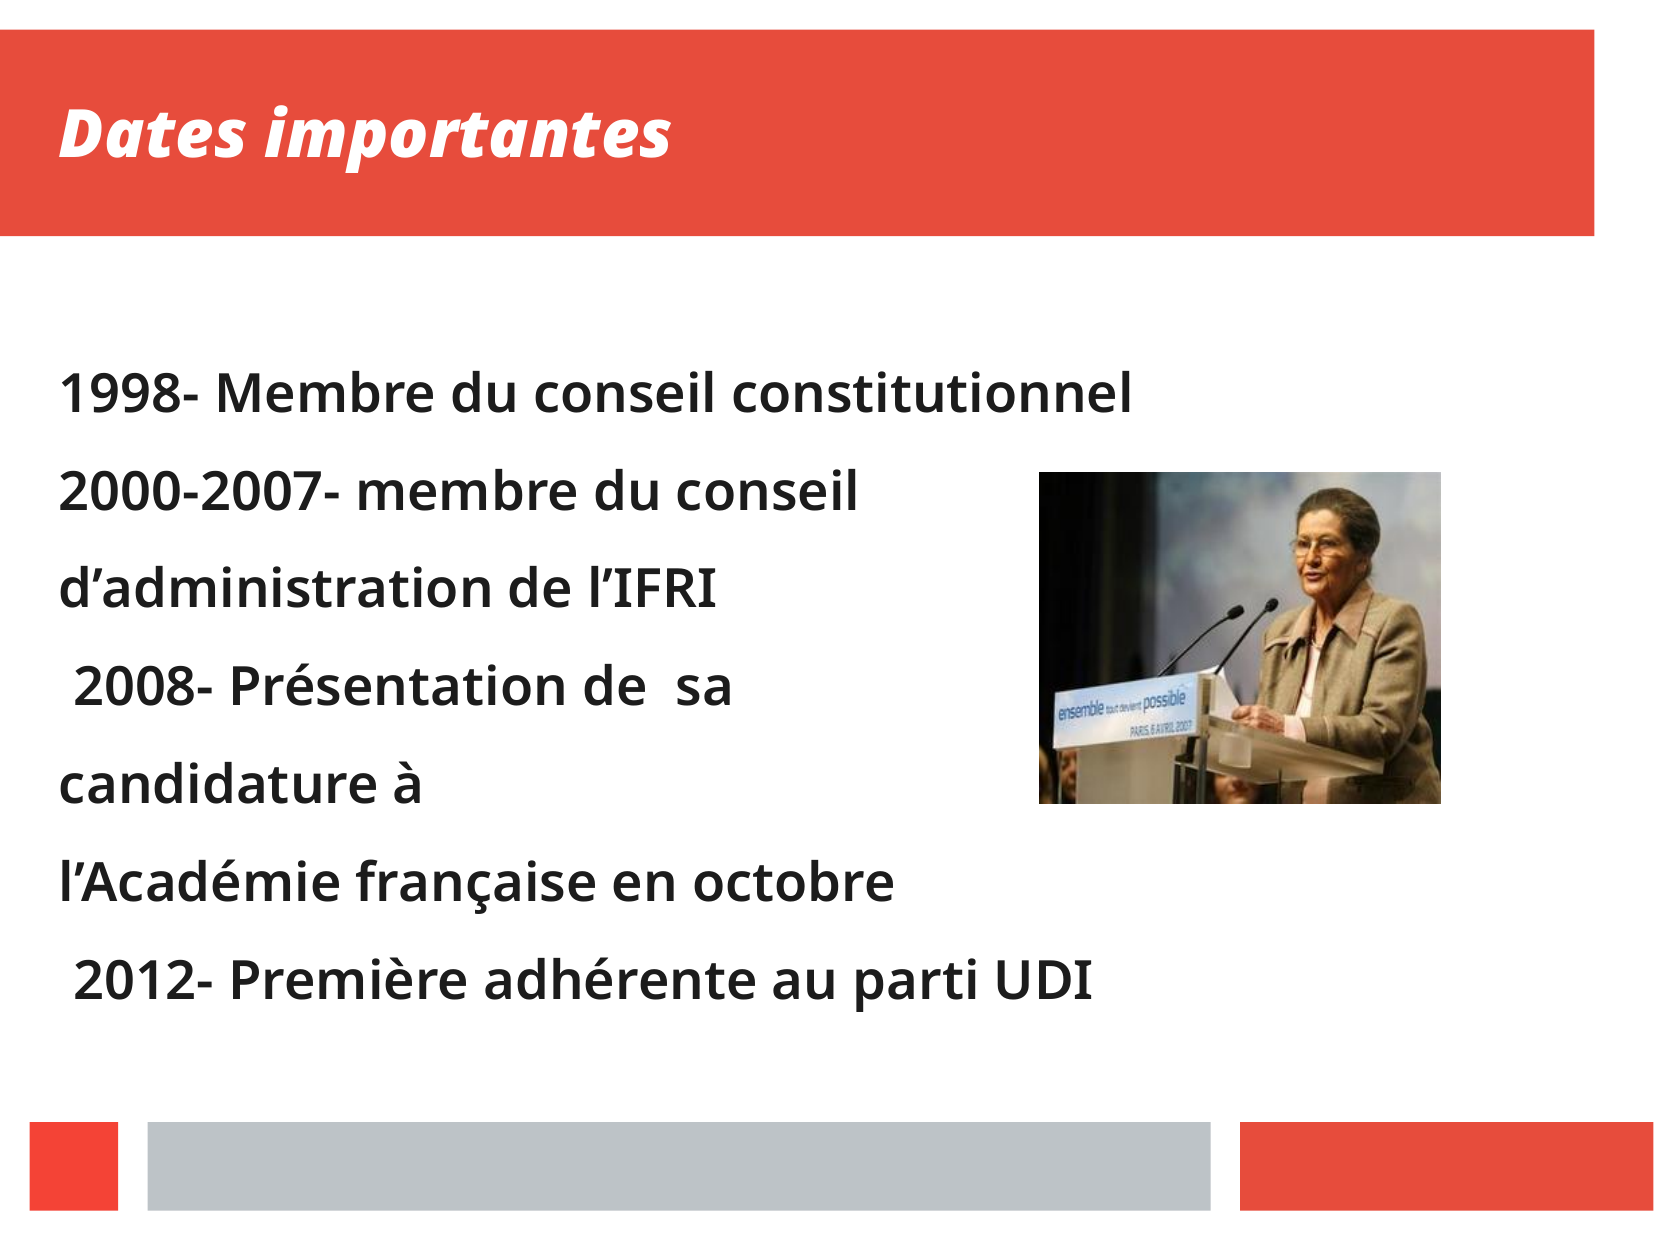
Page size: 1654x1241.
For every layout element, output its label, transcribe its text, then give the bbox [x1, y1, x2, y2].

title Dates importantes [59, 29, 1595, 178]
picture [1039, 472, 1441, 804]
list 1998- Membre du conseil constitutionnel 2000-2007- membre du conseil d’administration de l’IFRI 2008- Présentation de sa candidature à l’Académie française en octobre 2012- Première adhérente au parti UDI [59, 354, 1565, 1123]
